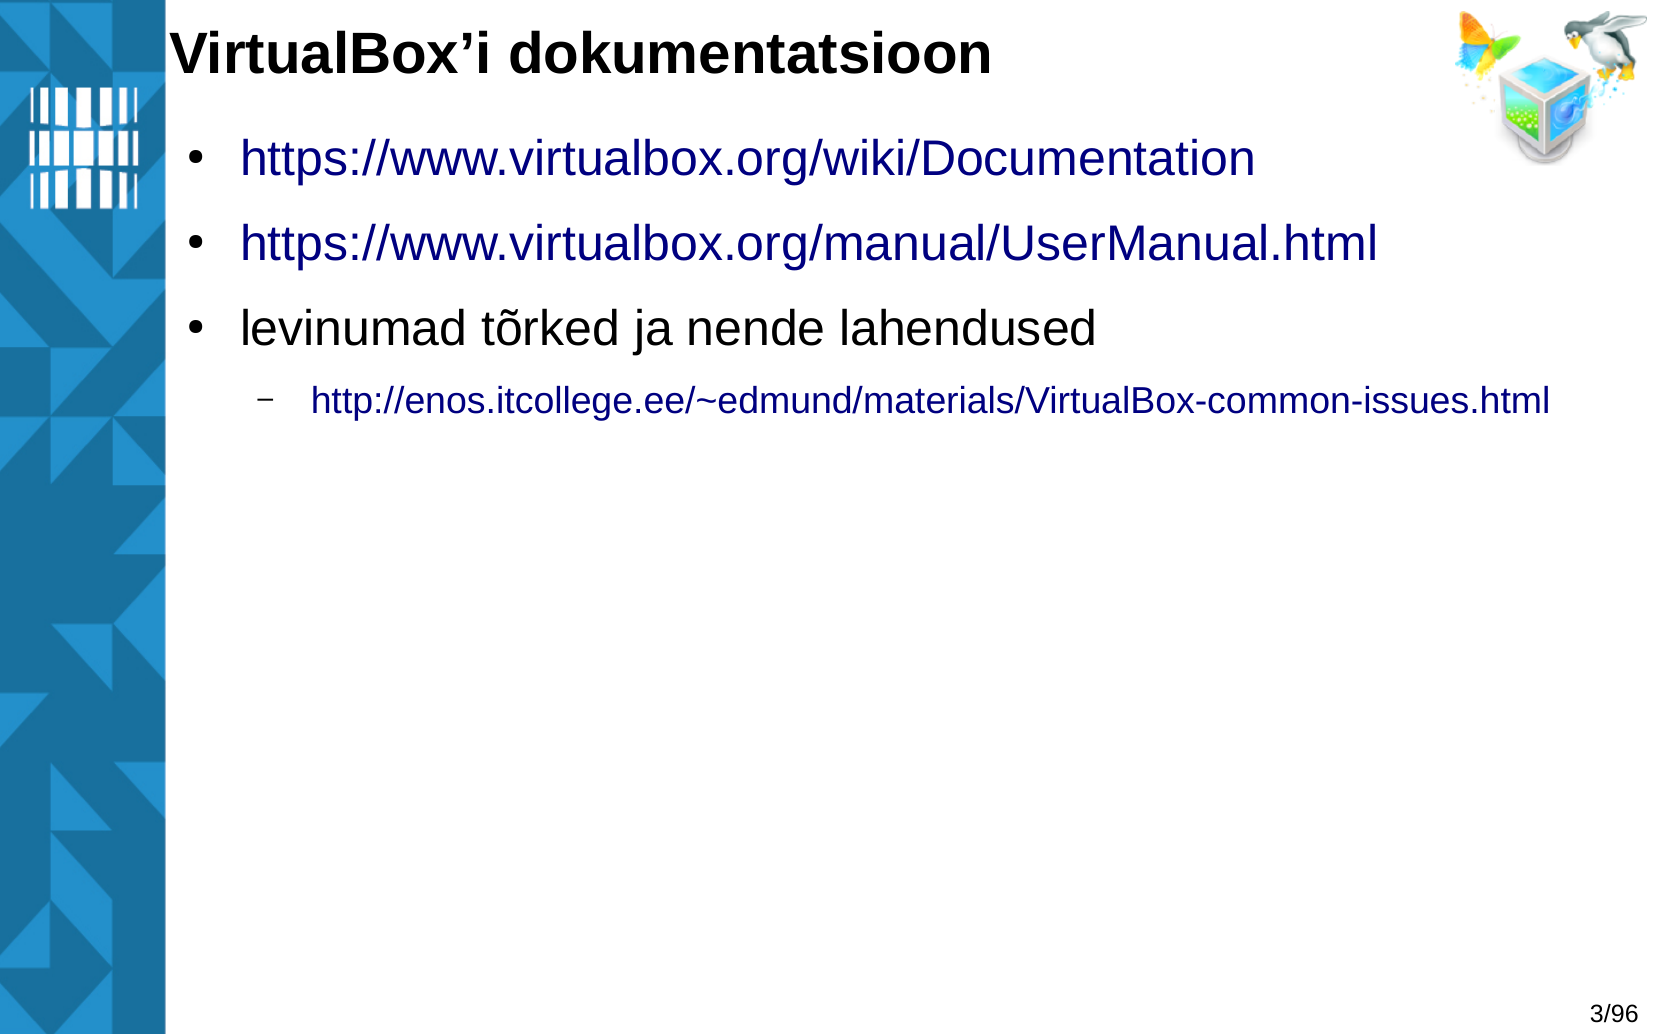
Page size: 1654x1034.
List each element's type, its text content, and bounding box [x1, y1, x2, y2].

picture [1452, 7, 1653, 166]
title VirtualBox’i dokumentatsioon [169, 11, 1571, 95]
list https://www.virtualbox.org/wiki/Documentation https://www.virtualbox.org/manual/UserManual.html levinumad tõrked ja nende lahendused http://enos.itcollege.ee/~edmund/materials/VirtualBox-common-issues.html [169, 129, 1630, 997]
